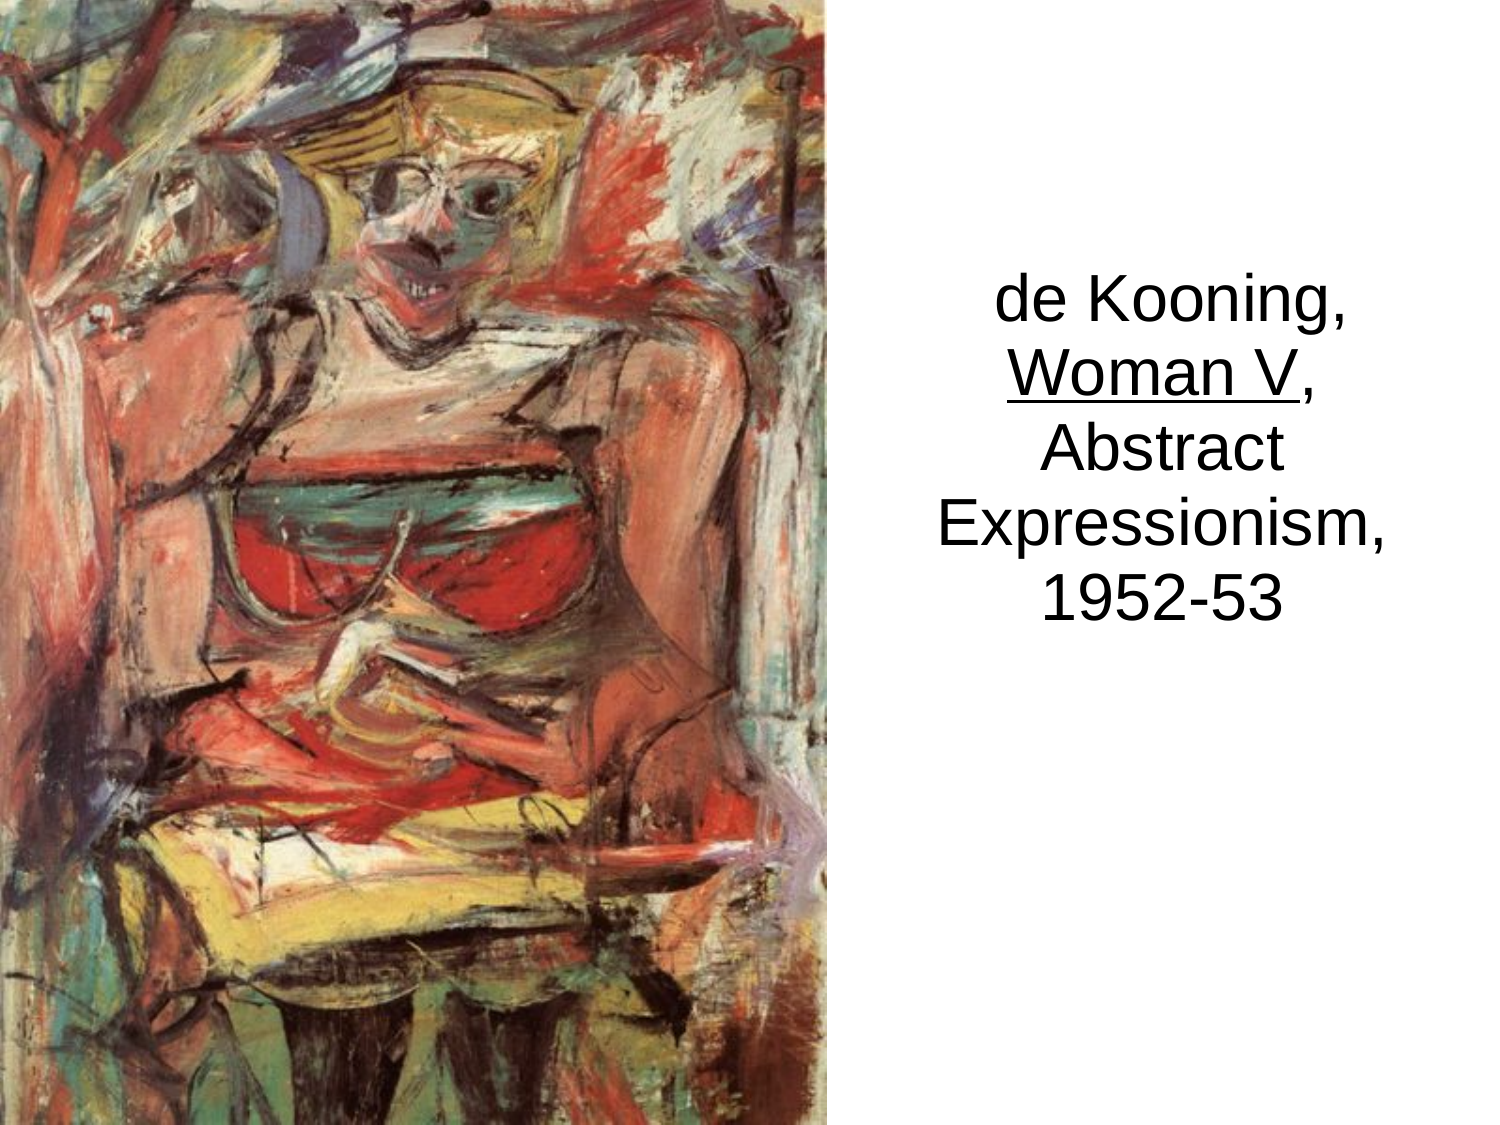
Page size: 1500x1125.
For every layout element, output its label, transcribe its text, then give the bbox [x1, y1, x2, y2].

picture [0, 0, 827, 1125]
title de Kooning, Woman V, Abstract Expressionism, 1952-53 [900, 45, 1426, 851]
